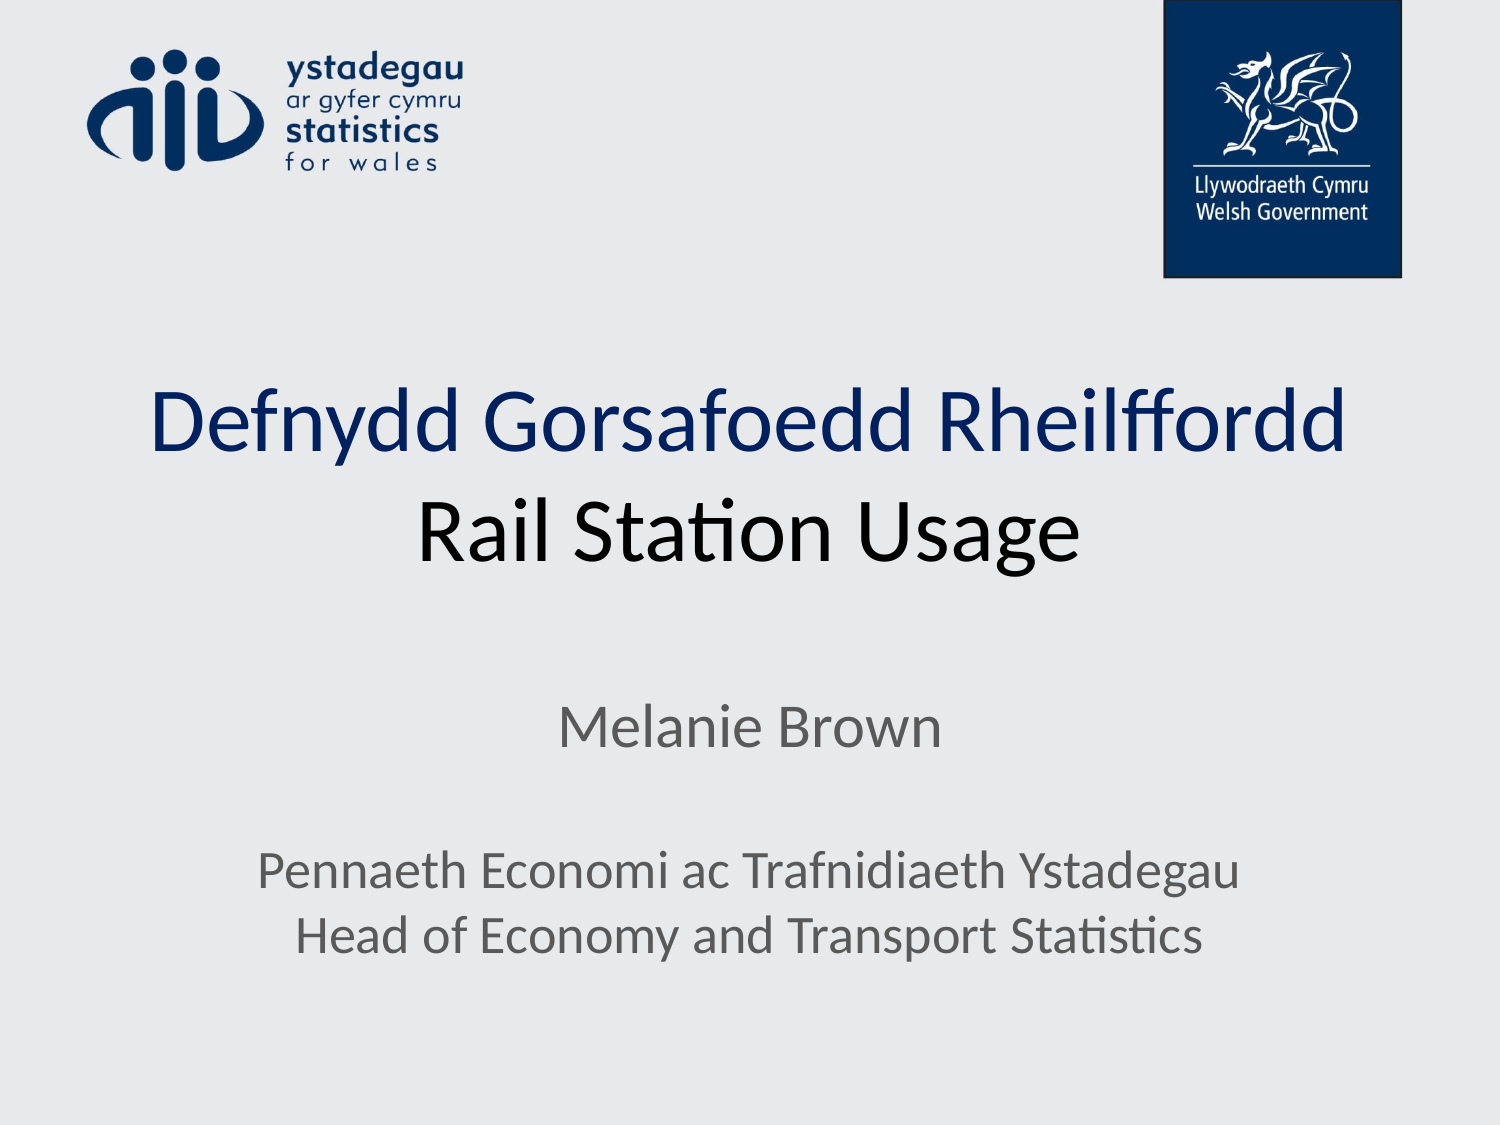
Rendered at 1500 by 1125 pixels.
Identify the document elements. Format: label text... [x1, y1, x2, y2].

title Defnydd Gorsafoedd Rheilffordd Rail Station Usage [112, 349, 1388, 591]
subtitle Melanie Brown Pennaeth Economi ac Trafnidiaeth Ystadegau Head of Economy and Transport Statistics [225, 692, 1276, 980]
